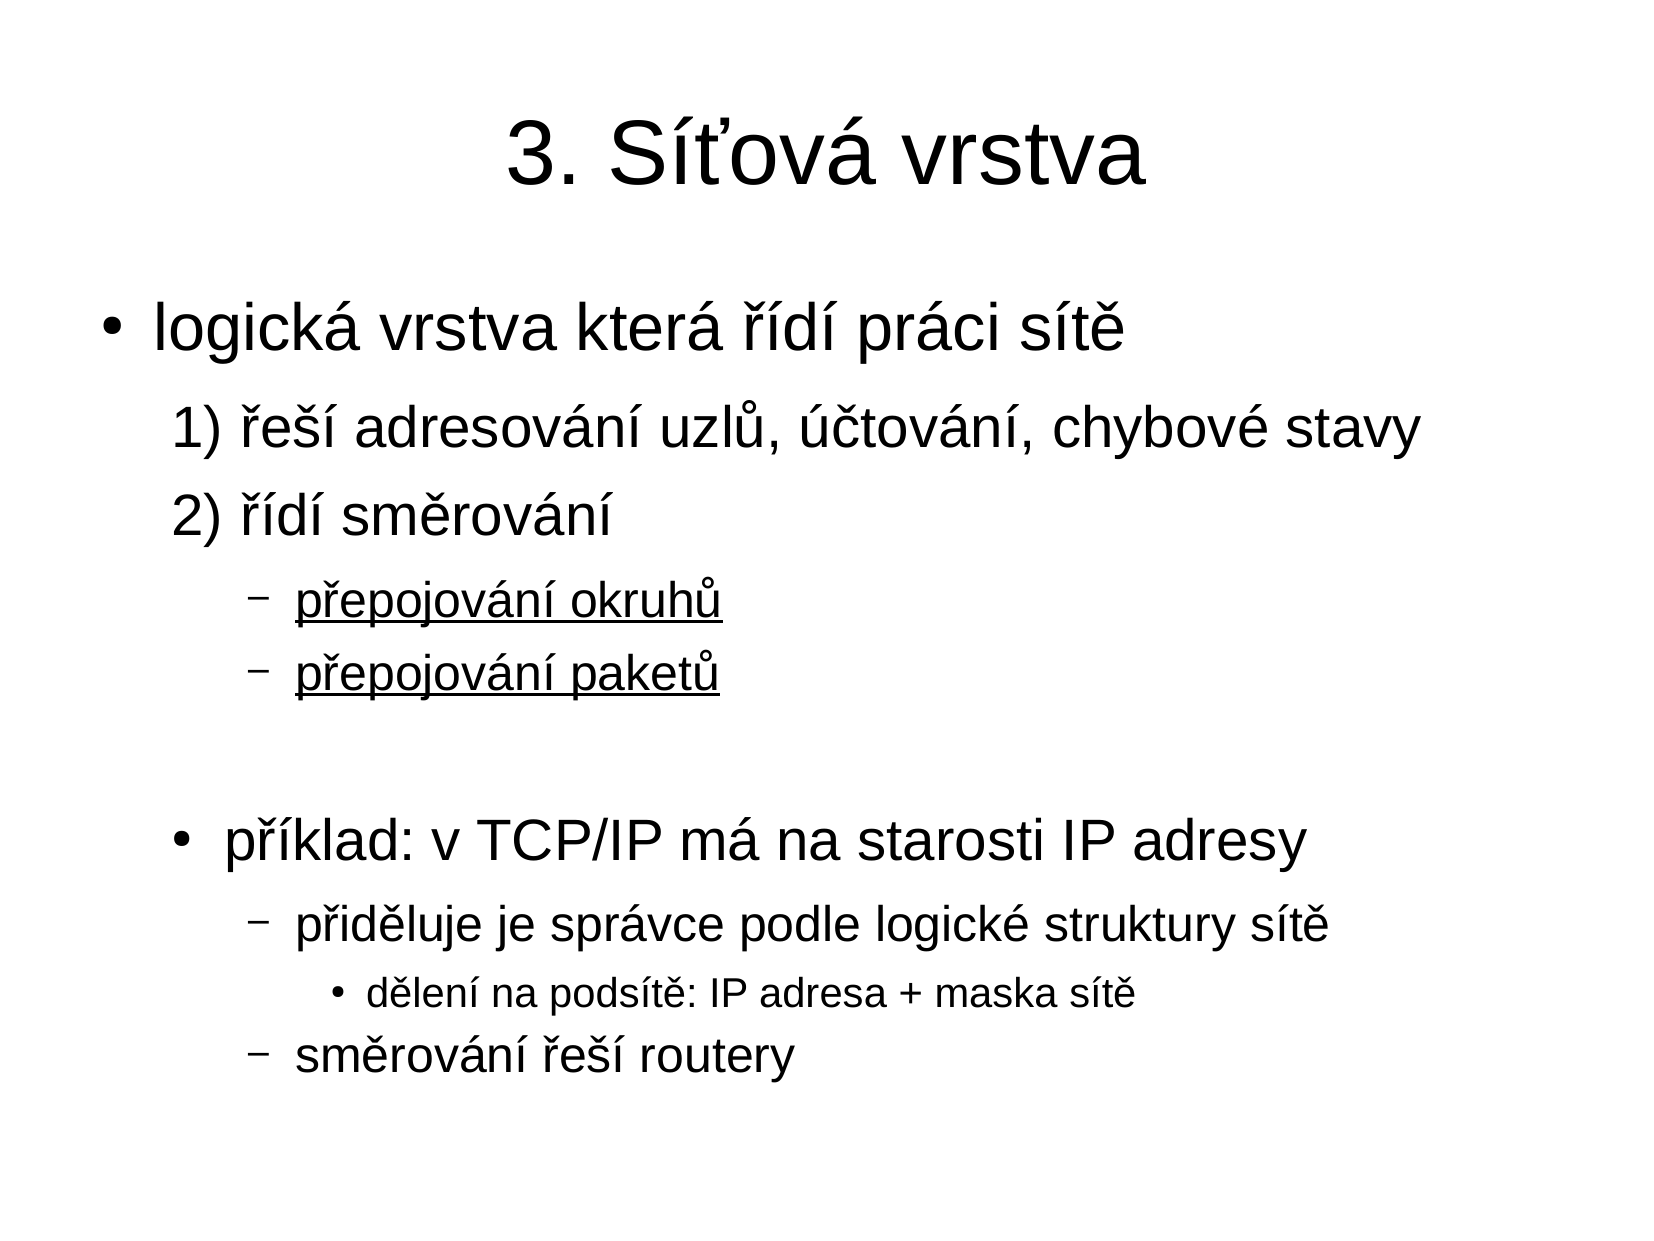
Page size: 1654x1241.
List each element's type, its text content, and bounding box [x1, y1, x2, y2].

title 3. Síťová vrstva [82, 49, 1571, 257]
list logická vrstva která řídí práci sítě řeší adresování uzlů, účtování, chybové stavy řídí směrování přepojování okruhů přepojování paketů příklad: v TCP/IP má na starosti IP adresy přiděluje je správce podle logické struktury sítě dělení na podsítě: IP adresa + maska sítě směrování řeší routery [82, 290, 1571, 1182]
